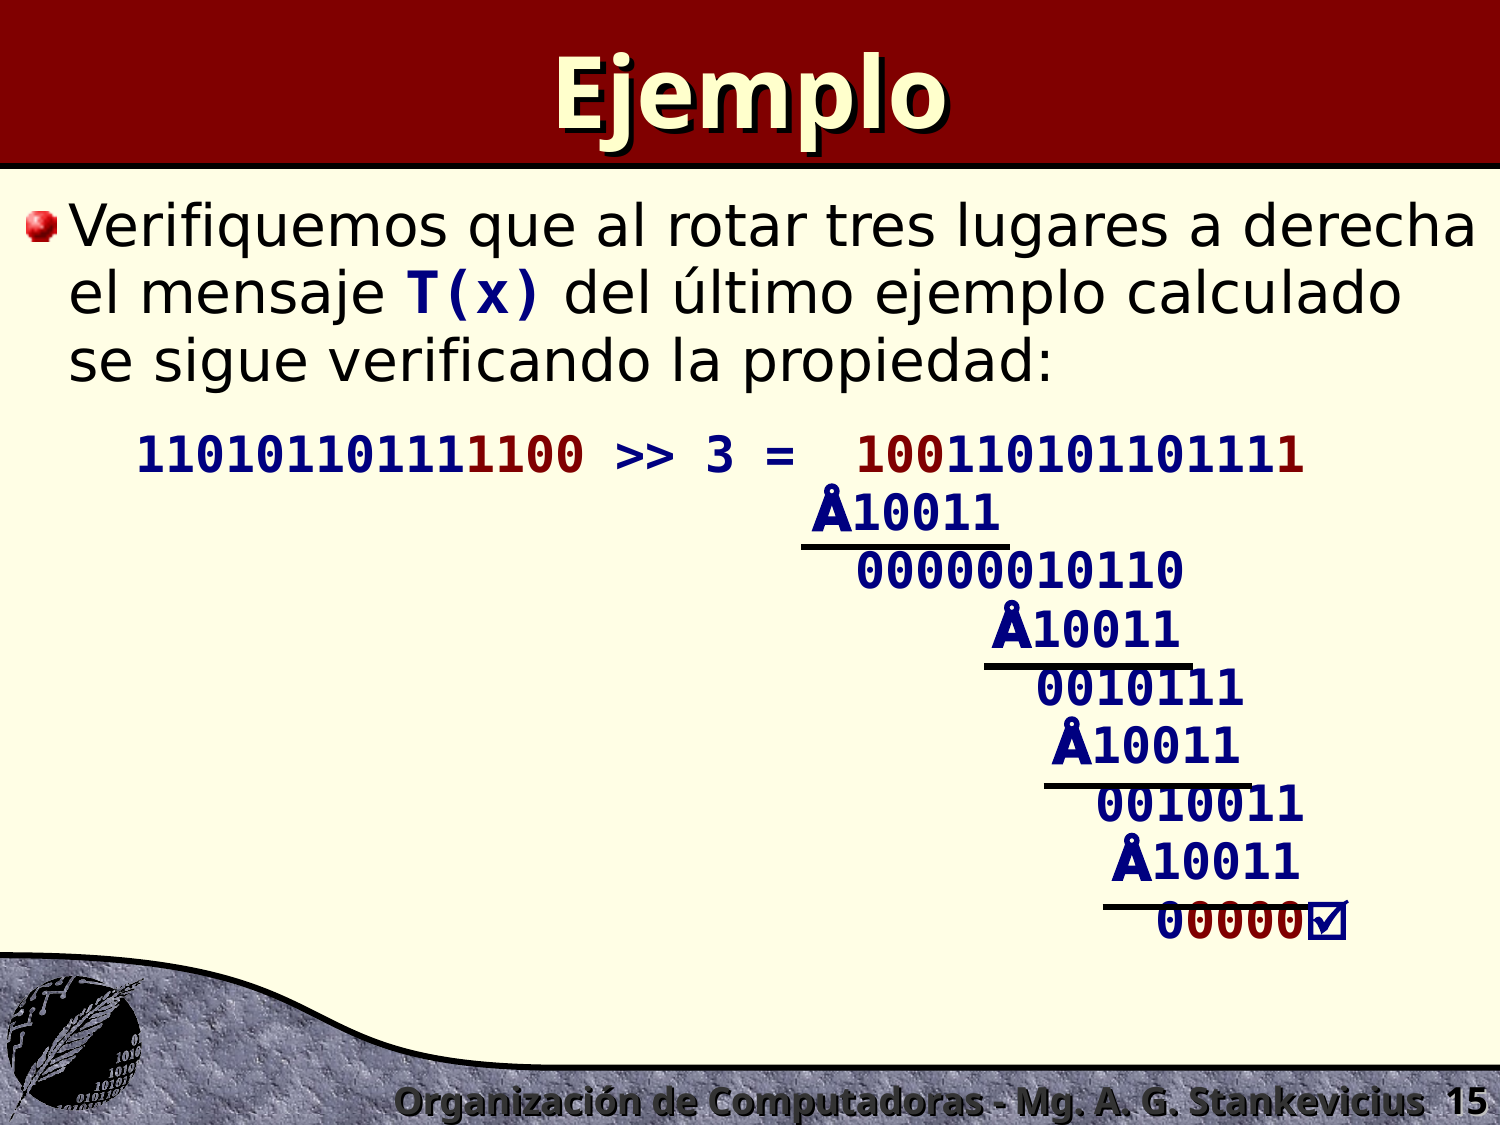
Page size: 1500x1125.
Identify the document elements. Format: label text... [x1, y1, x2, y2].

text_box 110101101111100 >> 3 = 100110101101111 Å10011 00000010110 Å10011 0010111 Å10011 0010011 Å10011 00000 [120, 418, 1320, 986]
title Ejemplo [15, 5, 1485, 160]
picture [0, 959, 1500, 1125]
picture [1058, 1100, 1065, 1110]
text_box ☑ [1289, 896, 1366, 974]
list Verifiquemos que al rotar tres lugares a derecha el mensaje T(x) del último ejemplo calculado se sigue verificando la propiedad: [11, 192, 1486, 935]
picture [802, 1100, 806, 1110]
picture [448, 1100, 455, 1110]
